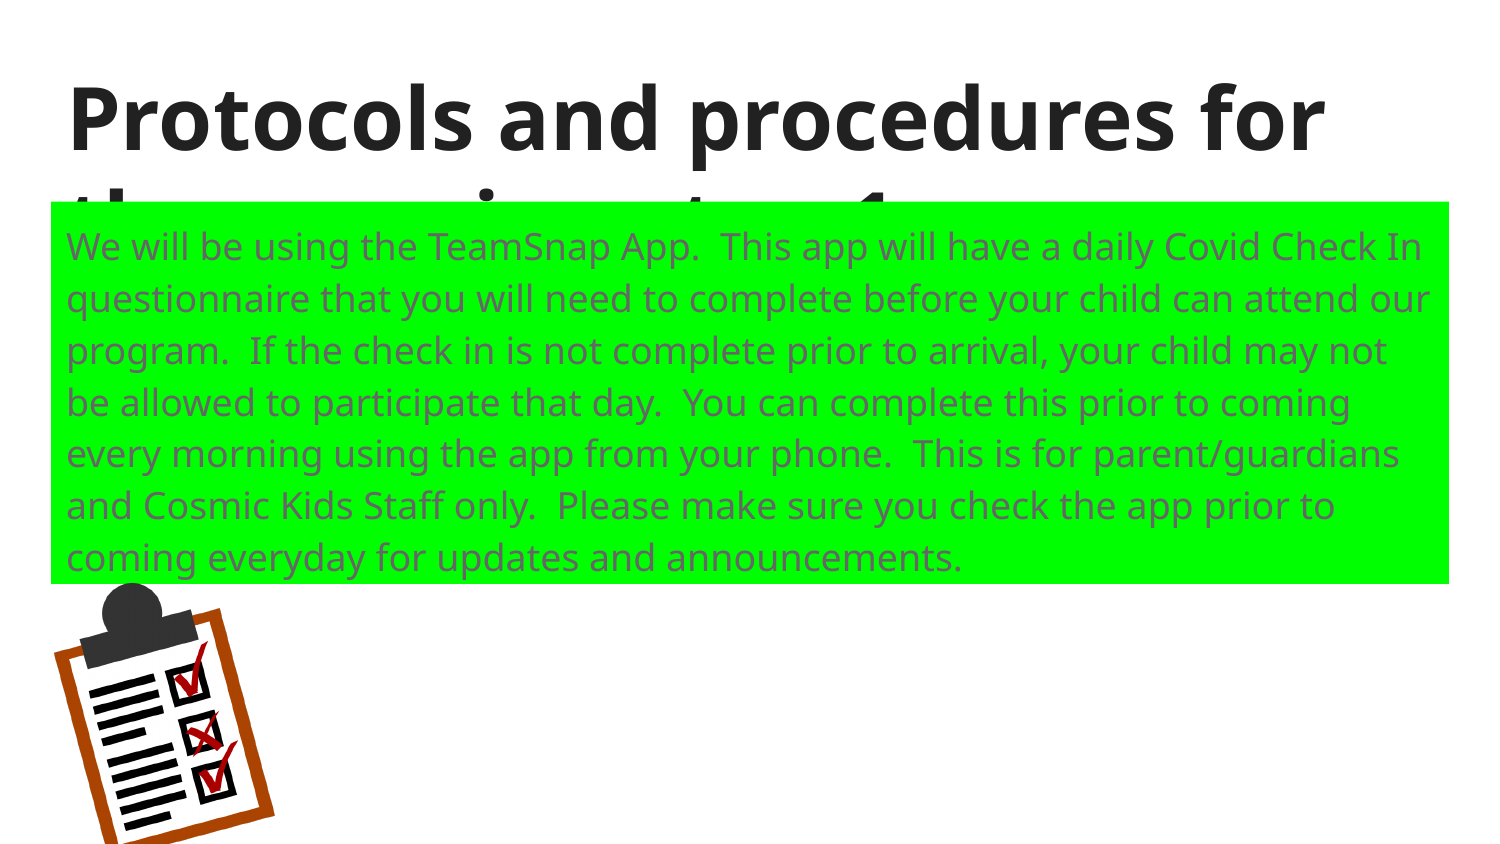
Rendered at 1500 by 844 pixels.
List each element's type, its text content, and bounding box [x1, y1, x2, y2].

picture [26, 583, 302, 844]
title Protocols and procedures for the morning step 1 [51, 48, 1449, 180]
list We will be using the TeamSnap App. This app will have a daily Covid Check In questionnaire that you will need to complete before your child can attend our program. If the check in is not complete prior to arrival, your child may not be allowed to participate that day. You can complete this prior to coming every morning using the app from your phone. This is for parent/guardians and Cosmic Kids Staff only. Please make sure you check the app prior to coming everyday for updates and announcements. [51, 201, 1449, 584]
